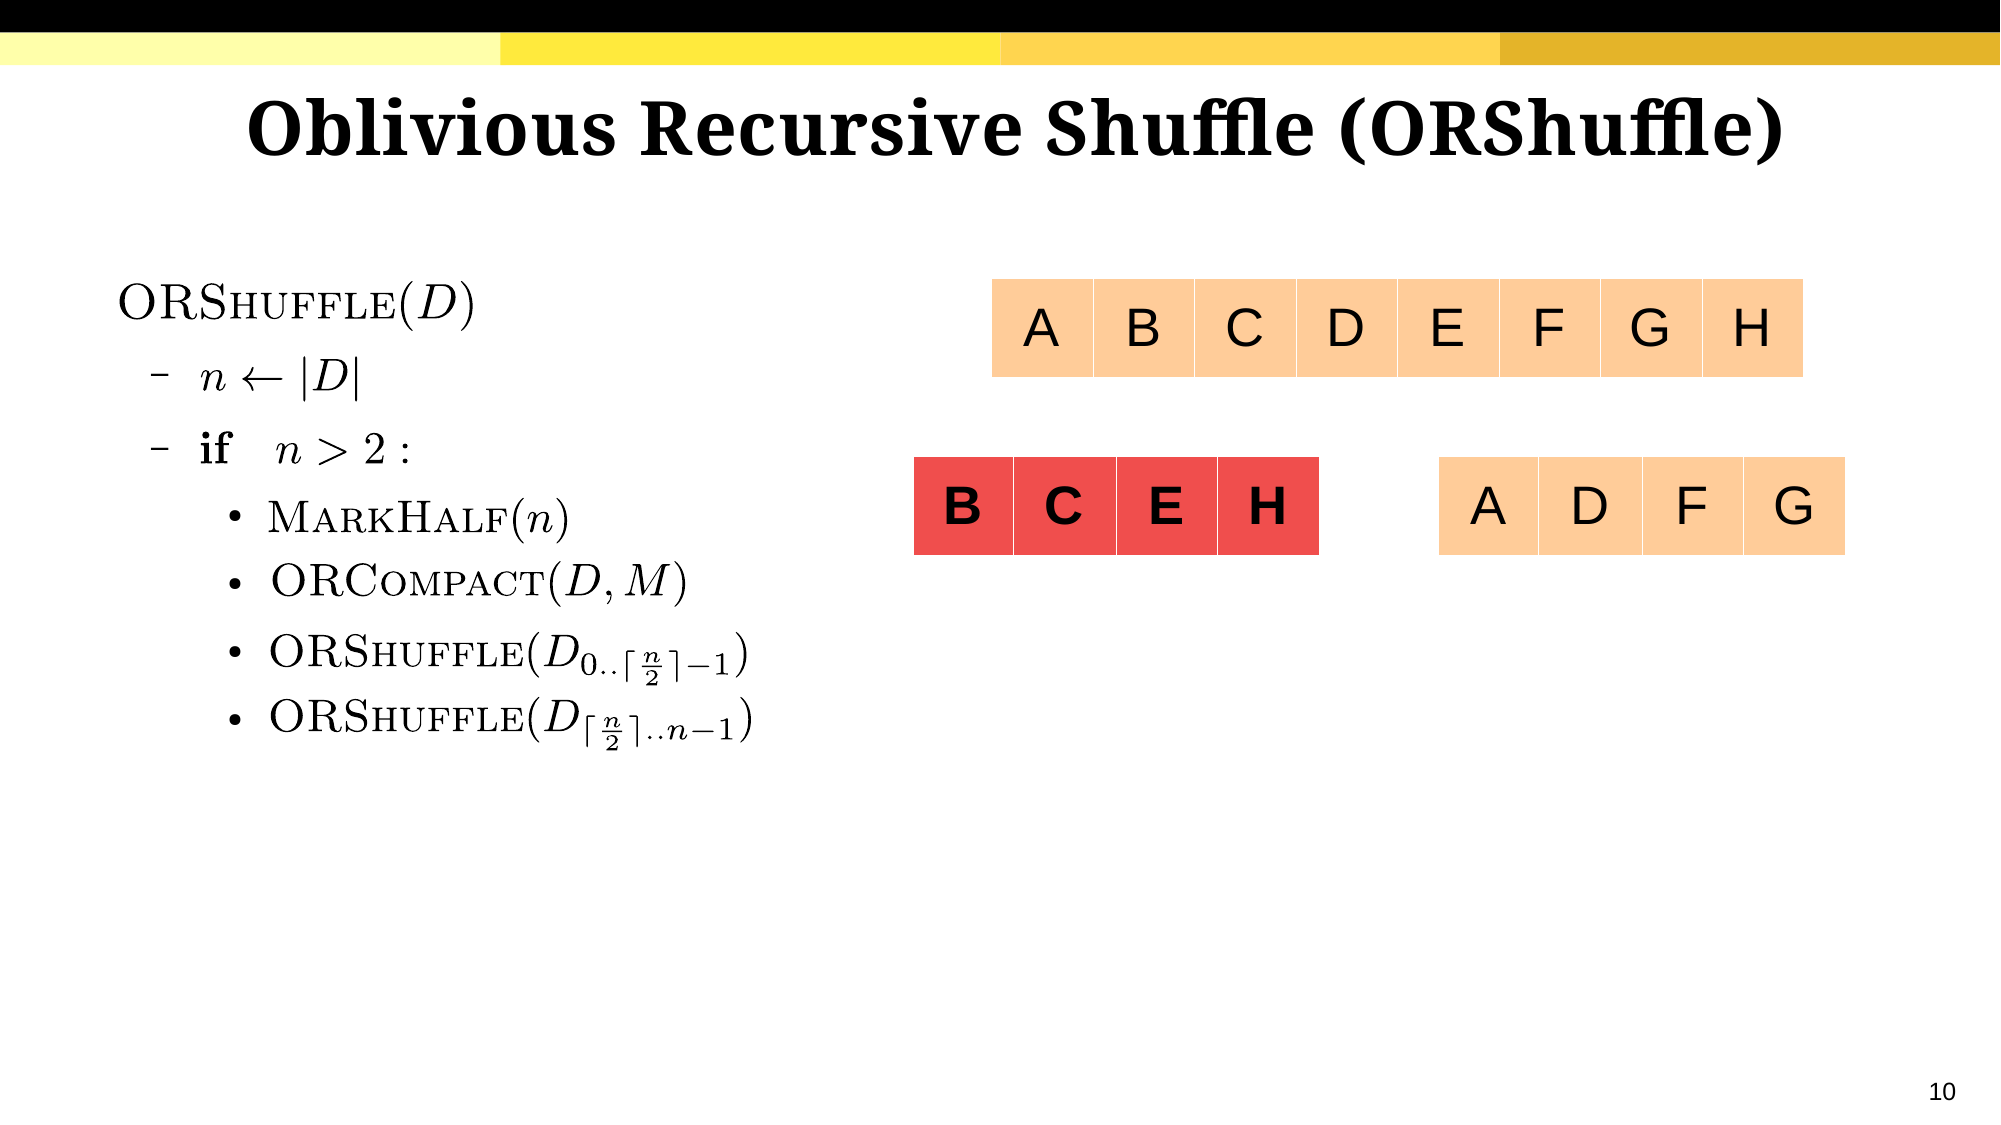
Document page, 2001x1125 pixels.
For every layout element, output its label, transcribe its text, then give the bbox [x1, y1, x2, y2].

text_box [268, 497, 568, 544]
table_header C [1014, 457, 1116, 555]
text_box [118, 280, 473, 331]
list [47, 259, 1946, 1067]
table_header A [1439, 457, 1538, 555]
table_header F [1643, 457, 1743, 555]
text_box [200, 356, 358, 402]
title Oblivious Recursive Shuffle (ORShuffle) [48, 59, 1985, 207]
text_box [269, 696, 751, 751]
table_header G [1744, 457, 1845, 555]
text_box [271, 561, 686, 607]
table_header D [1539, 457, 1642, 555]
table_header H [1218, 457, 1319, 555]
table_header E [1117, 457, 1217, 555]
table_header B [914, 457, 1013, 555]
text_box [269, 631, 747, 686]
text_box 10 [1913, 1069, 1972, 1113]
text_box [200, 431, 408, 466]
